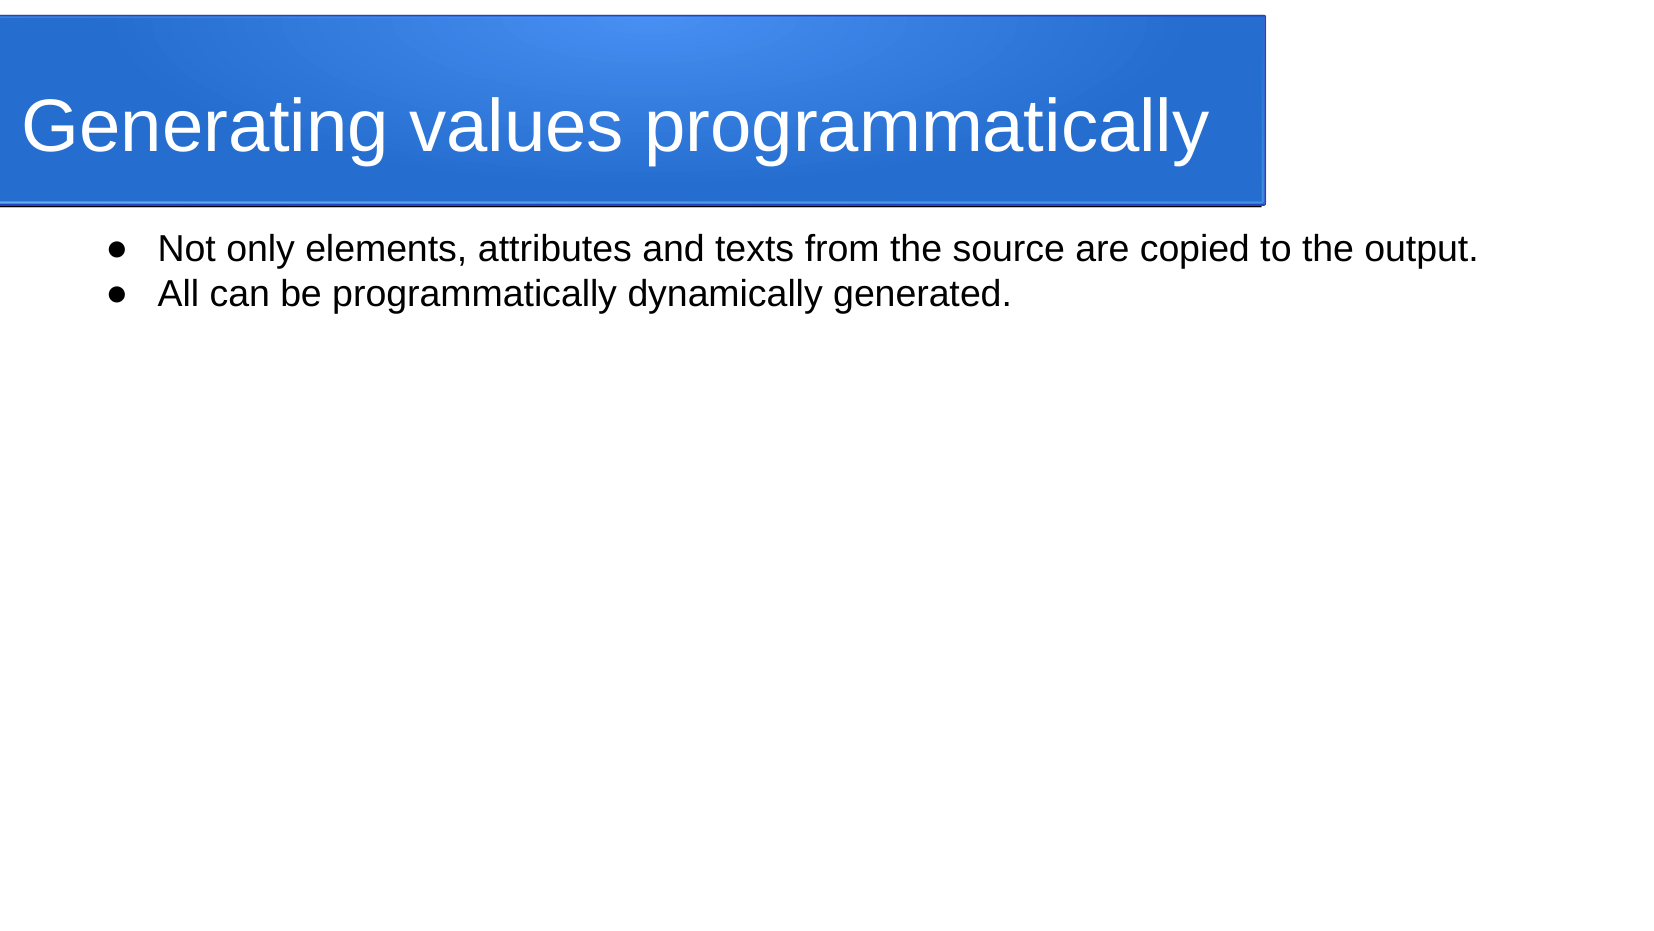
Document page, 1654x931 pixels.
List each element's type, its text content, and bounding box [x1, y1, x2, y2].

picture [0, 13, 1269, 211]
list Not only elements, attributes and texts from the source are copied to the output. All can be programmatically dynamically generated. [82, 224, 1571, 764]
title Generating values programmatically [21, 44, 1260, 199]
